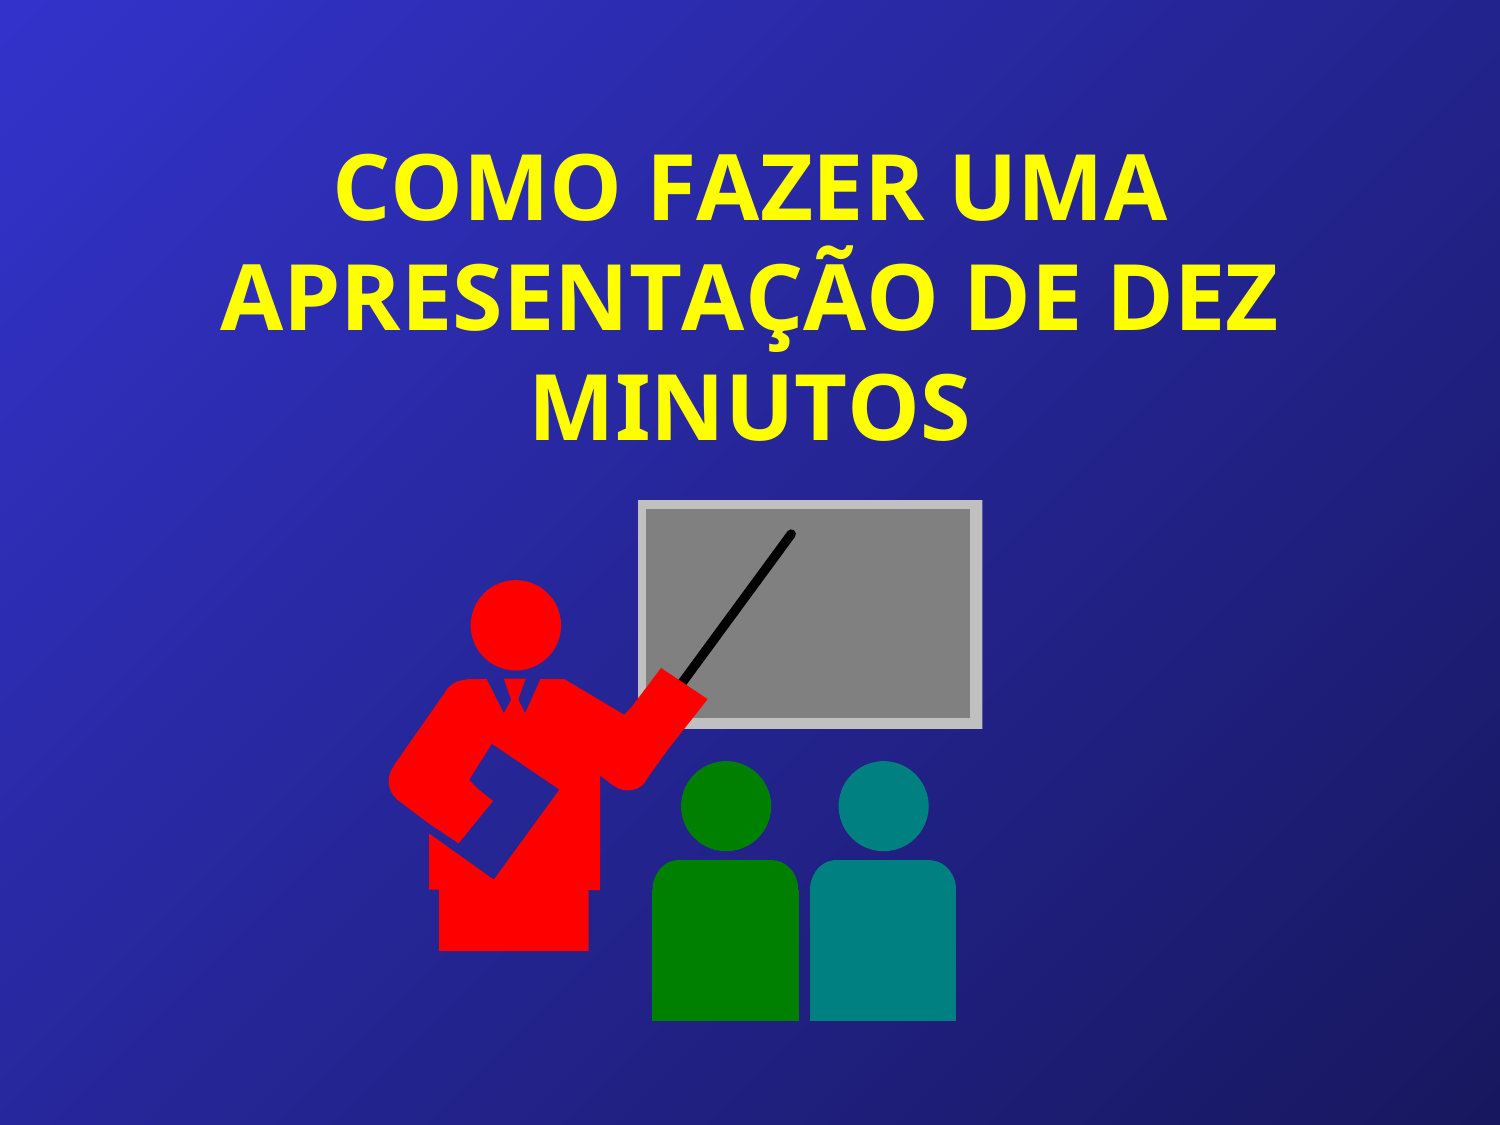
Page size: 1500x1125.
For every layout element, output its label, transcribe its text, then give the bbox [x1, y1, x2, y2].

picture [387, 500, 983, 1021]
title COMO FAZER UMA APRESENTAÇÃO DE DEZ MINUTOS [112, 121, 1388, 467]
